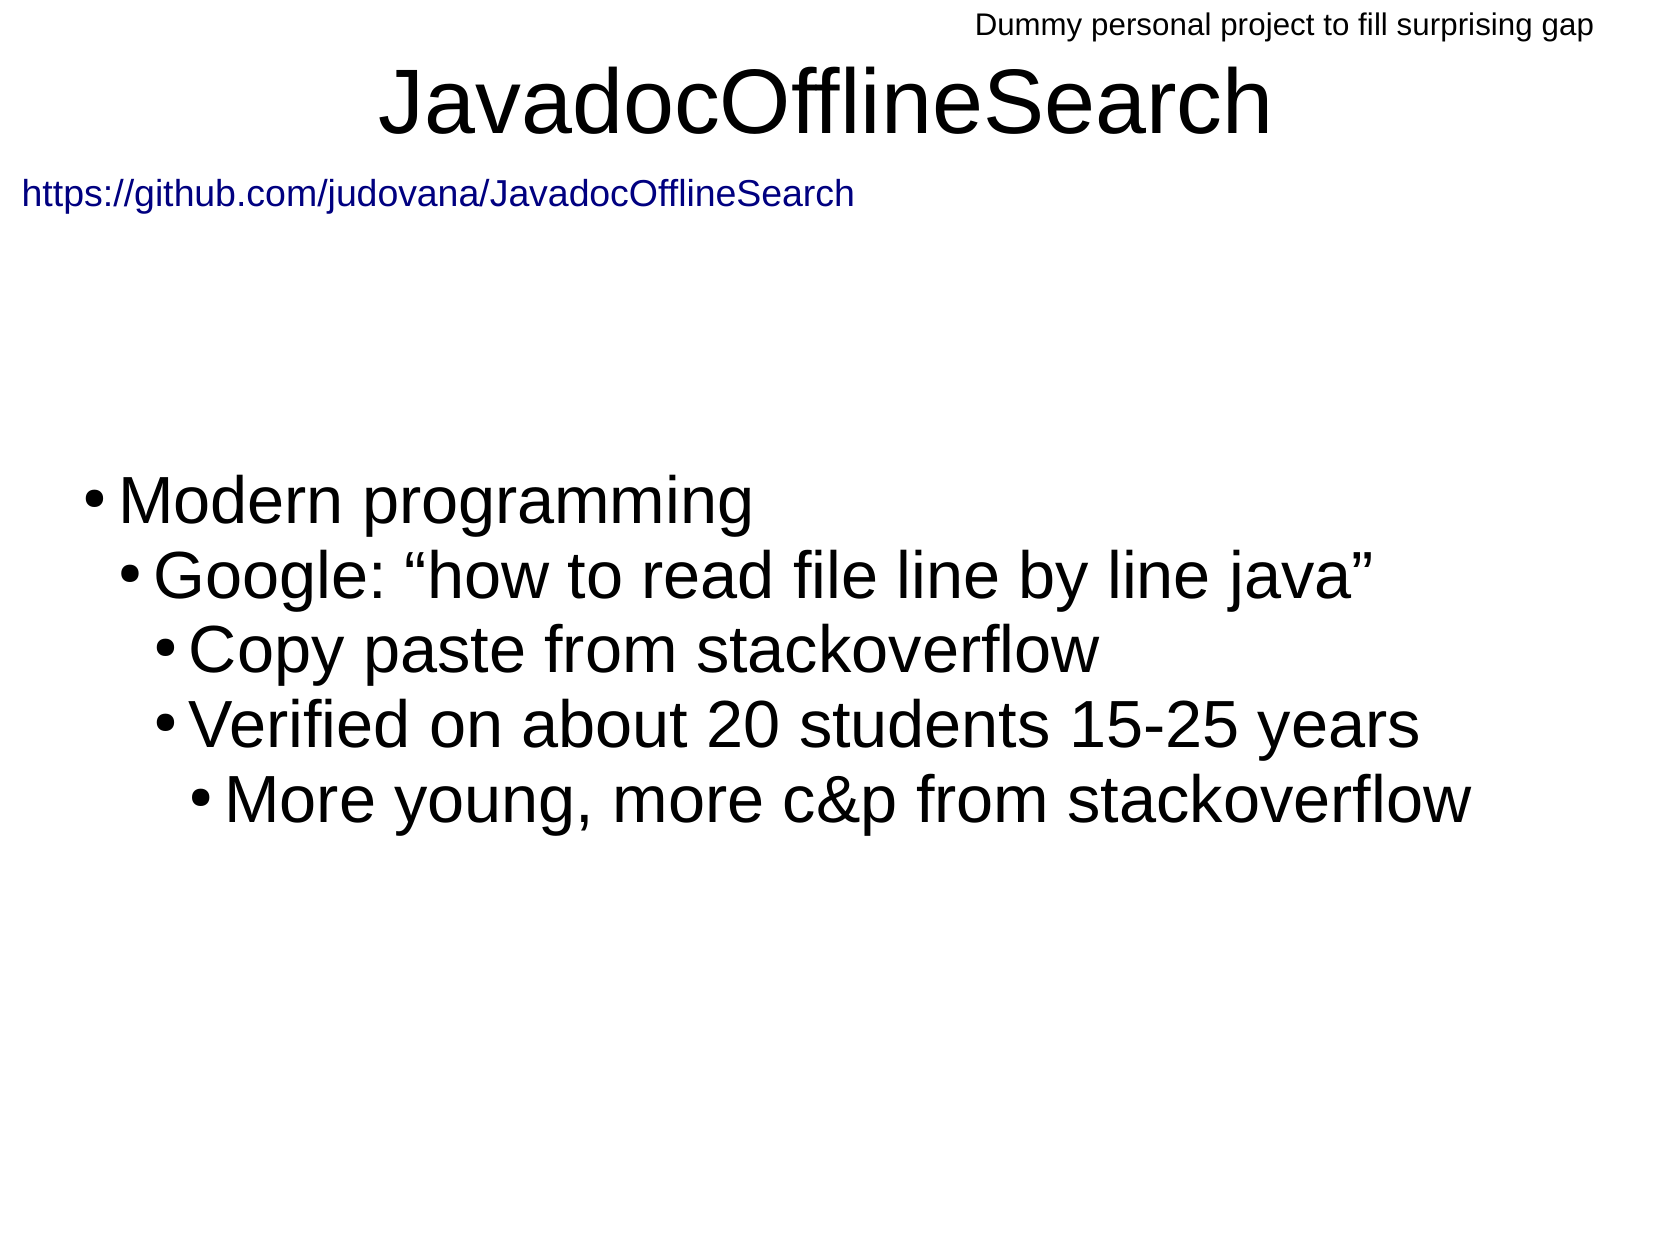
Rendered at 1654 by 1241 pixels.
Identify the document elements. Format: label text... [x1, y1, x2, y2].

text_box Dummy personal project to fill surprising gap [960, 0, 1636, 61]
text_box https://github.com/judovana/JavadocOfflineSearch [6, 165, 871, 222]
title JavadocOfflineSearch [82, 49, 1571, 257]
subtitle Modern programming Google: “how to read file line by line java” Copy paste from stackoverflow Verified on about 20 students 15-25 years More young, more c&p from stackoverflow [82, 290, 1571, 1010]
